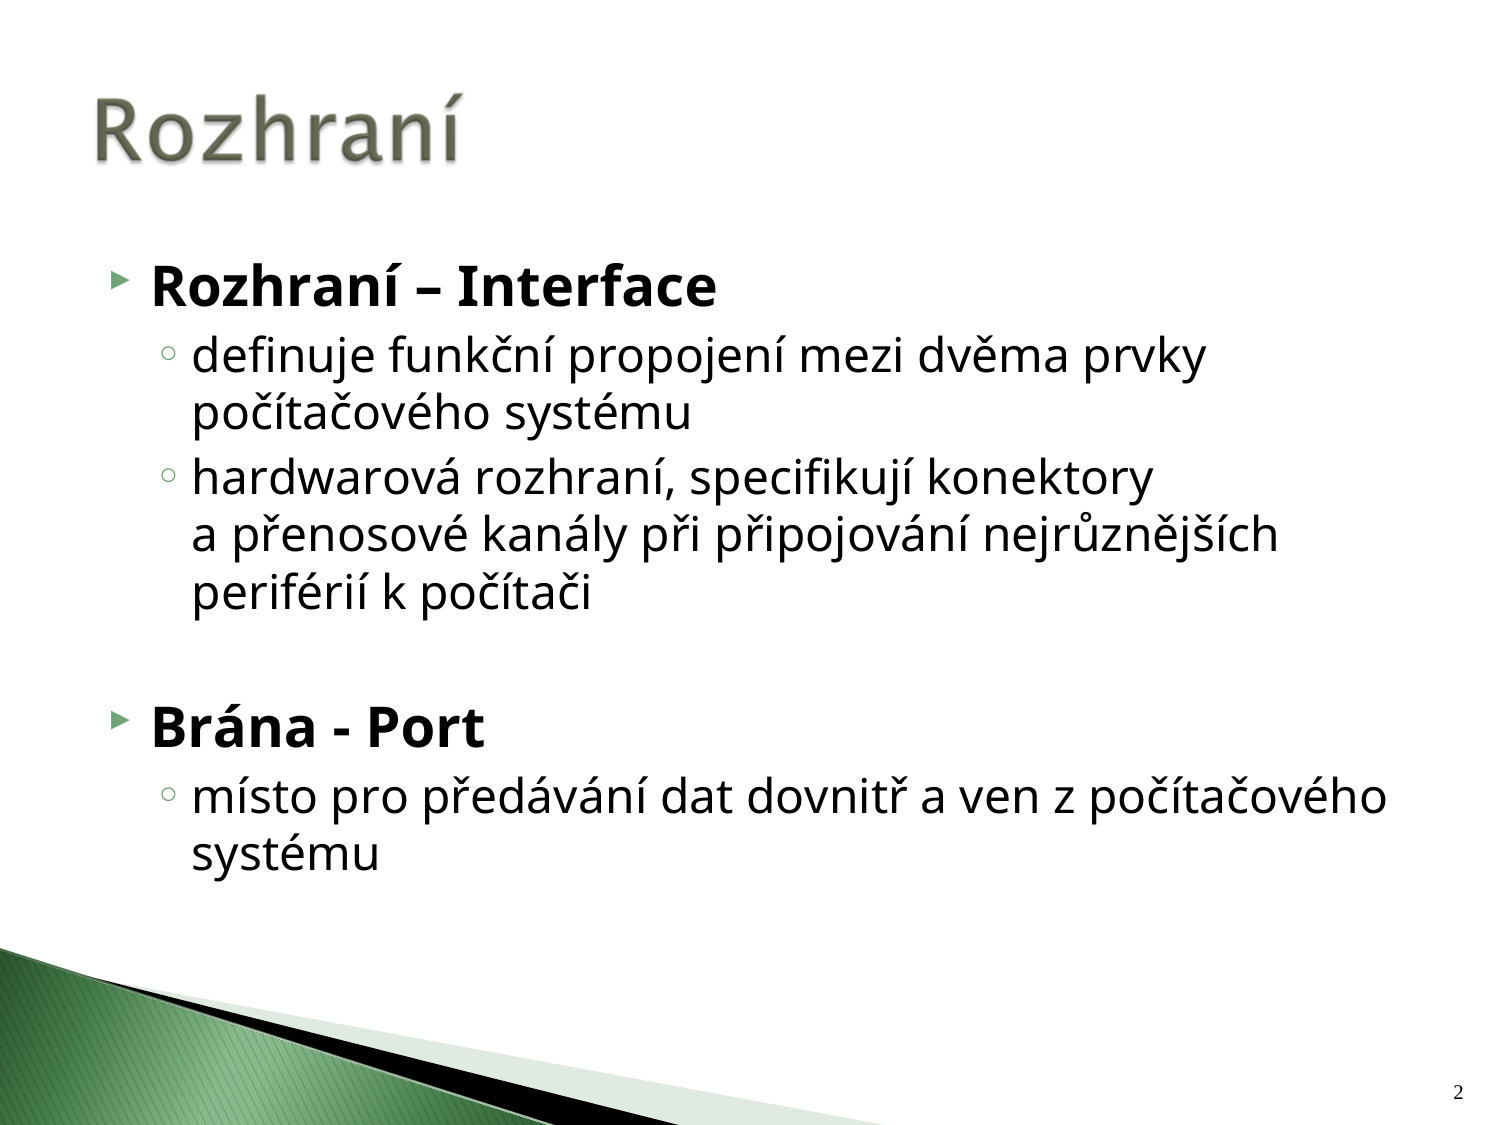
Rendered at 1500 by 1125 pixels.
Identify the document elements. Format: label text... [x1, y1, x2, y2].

list Rozhraní – Interface definuje funkční propojení mezi dvěma prvky počítačového systému hardwarová rozhraní, specifikují konektory a přenosové kanály při připojování nejrůznějších periférií k počítači Brána - Port místo pro předávání dat dovnitř a ven z počítačového systému [75, 242, 1426, 986]
text_box <číslo> [1418, 1051, 1479, 1112]
picture [0, 946, 559, 1125]
text_box [32, 43, 553, 235]
